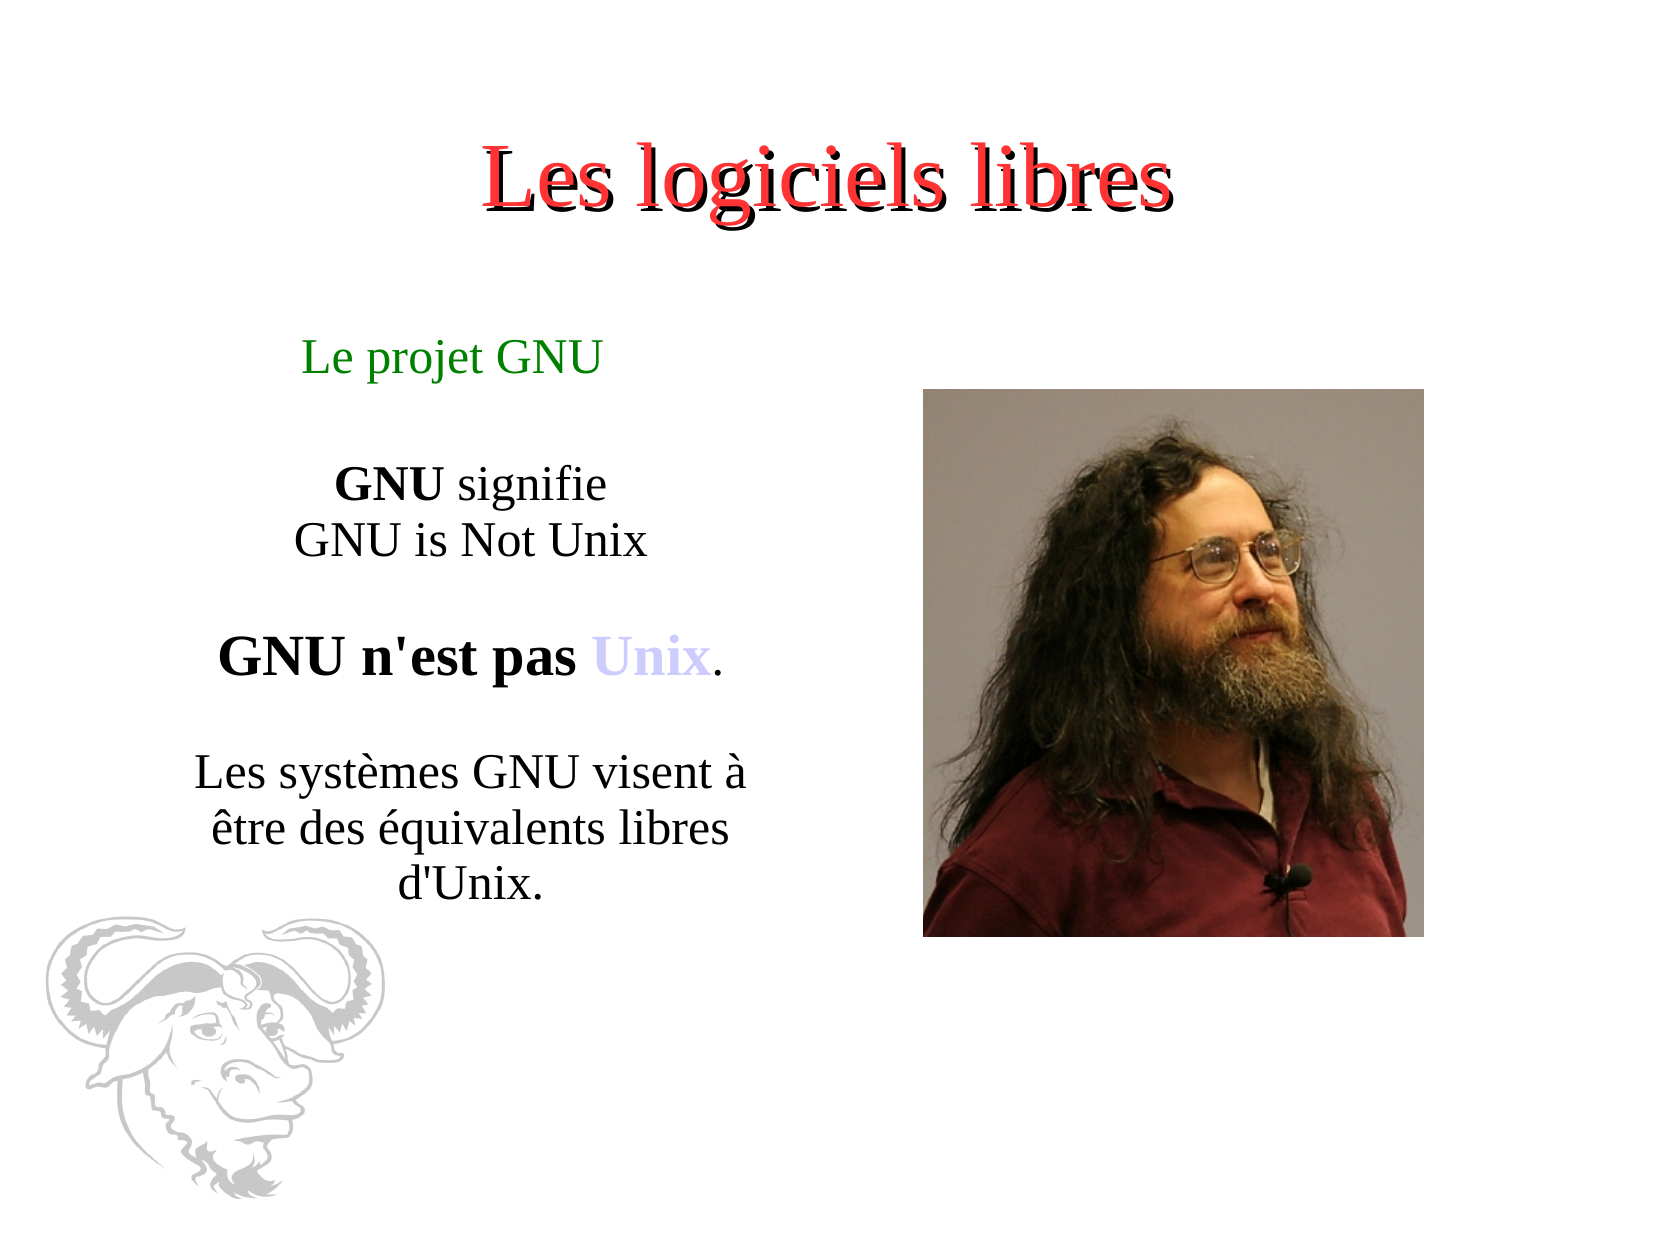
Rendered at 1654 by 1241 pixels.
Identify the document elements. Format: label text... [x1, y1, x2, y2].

text_box Le projet GNU [116, 328, 789, 390]
title Les logiciels libres [121, 72, 1534, 280]
picture [5, 880, 424, 1235]
text_box GNU signifie GNU is Not Unix GNU n'est pas Unix. Les systèmes GNU visent à être des équivalents libres d'Unix. [177, 455, 764, 1035]
picture [923, 389, 1424, 937]
